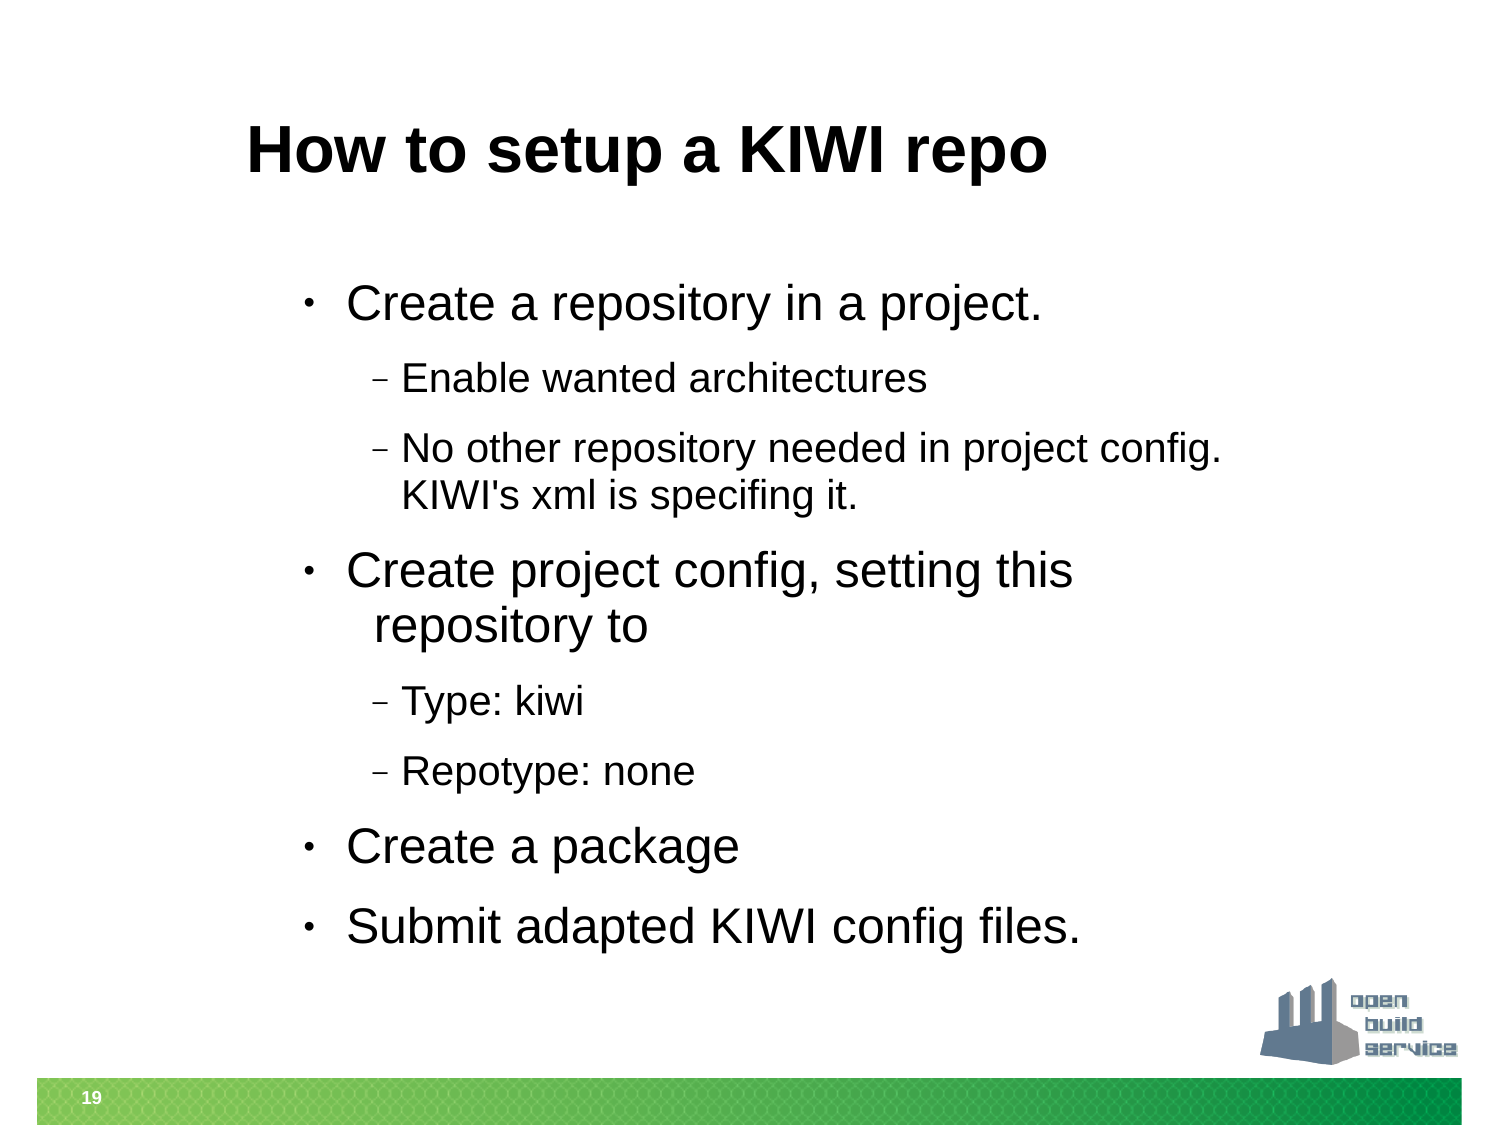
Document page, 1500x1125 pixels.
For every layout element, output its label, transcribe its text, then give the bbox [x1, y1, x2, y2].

picture [1260, 978, 1458, 1065]
list Create a repository in a project. Enable wanted architectures No other repository needed in project config. KIWI's xml is specifing it. Create project config, setting this repository to Type: kiwi Repotype: none Create a package Submit adapted KIWI config files. [245, 267, 1251, 995]
picture [37, 1078, 1462, 1125]
title How to setup a KIWI repo [246, 60, 1409, 239]
